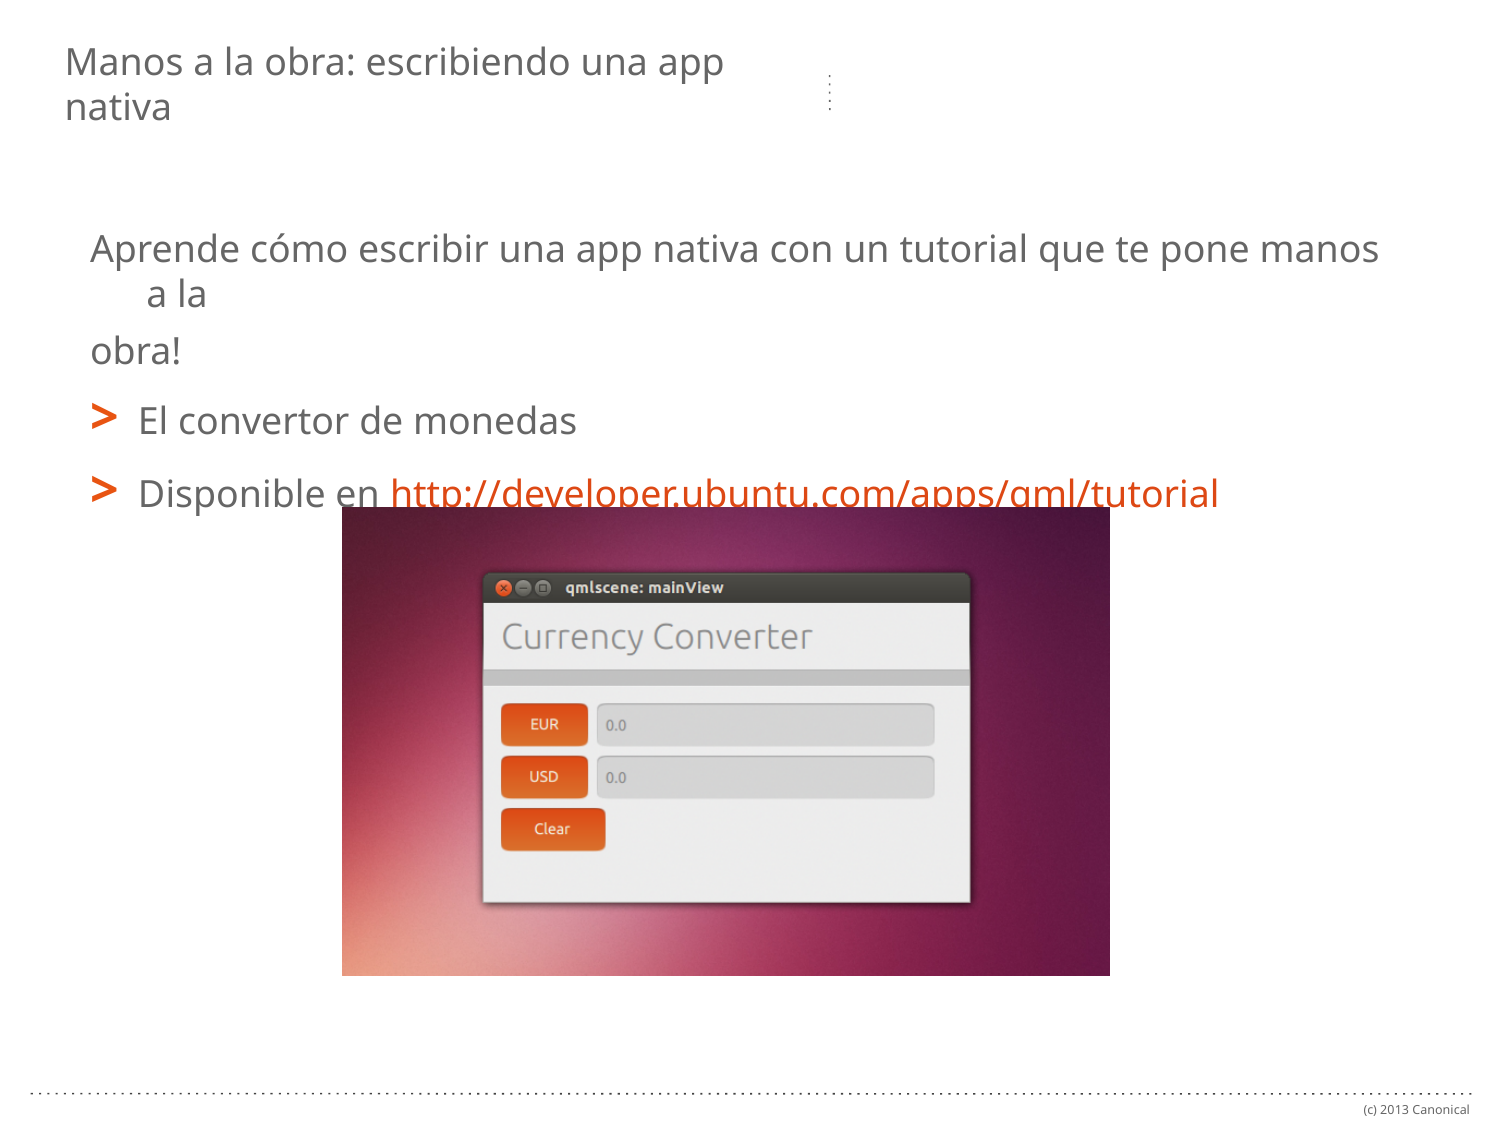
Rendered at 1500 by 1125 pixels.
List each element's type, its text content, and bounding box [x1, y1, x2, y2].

list Aprende cómo escribir una app nativa con un tutorial que te pone manos a la obra! > El convertor de monedas > Disponible en http://developer.ubuntu.com/apps/qml/tutorial [75, 209, 1425, 1078]
picture [342, 507, 1110, 976]
text_box (c) 2013 Canonical [19, 1099, 1485, 1119]
title Manos a la obra: escribiendo una app nativa [49, 53, 850, 114]
